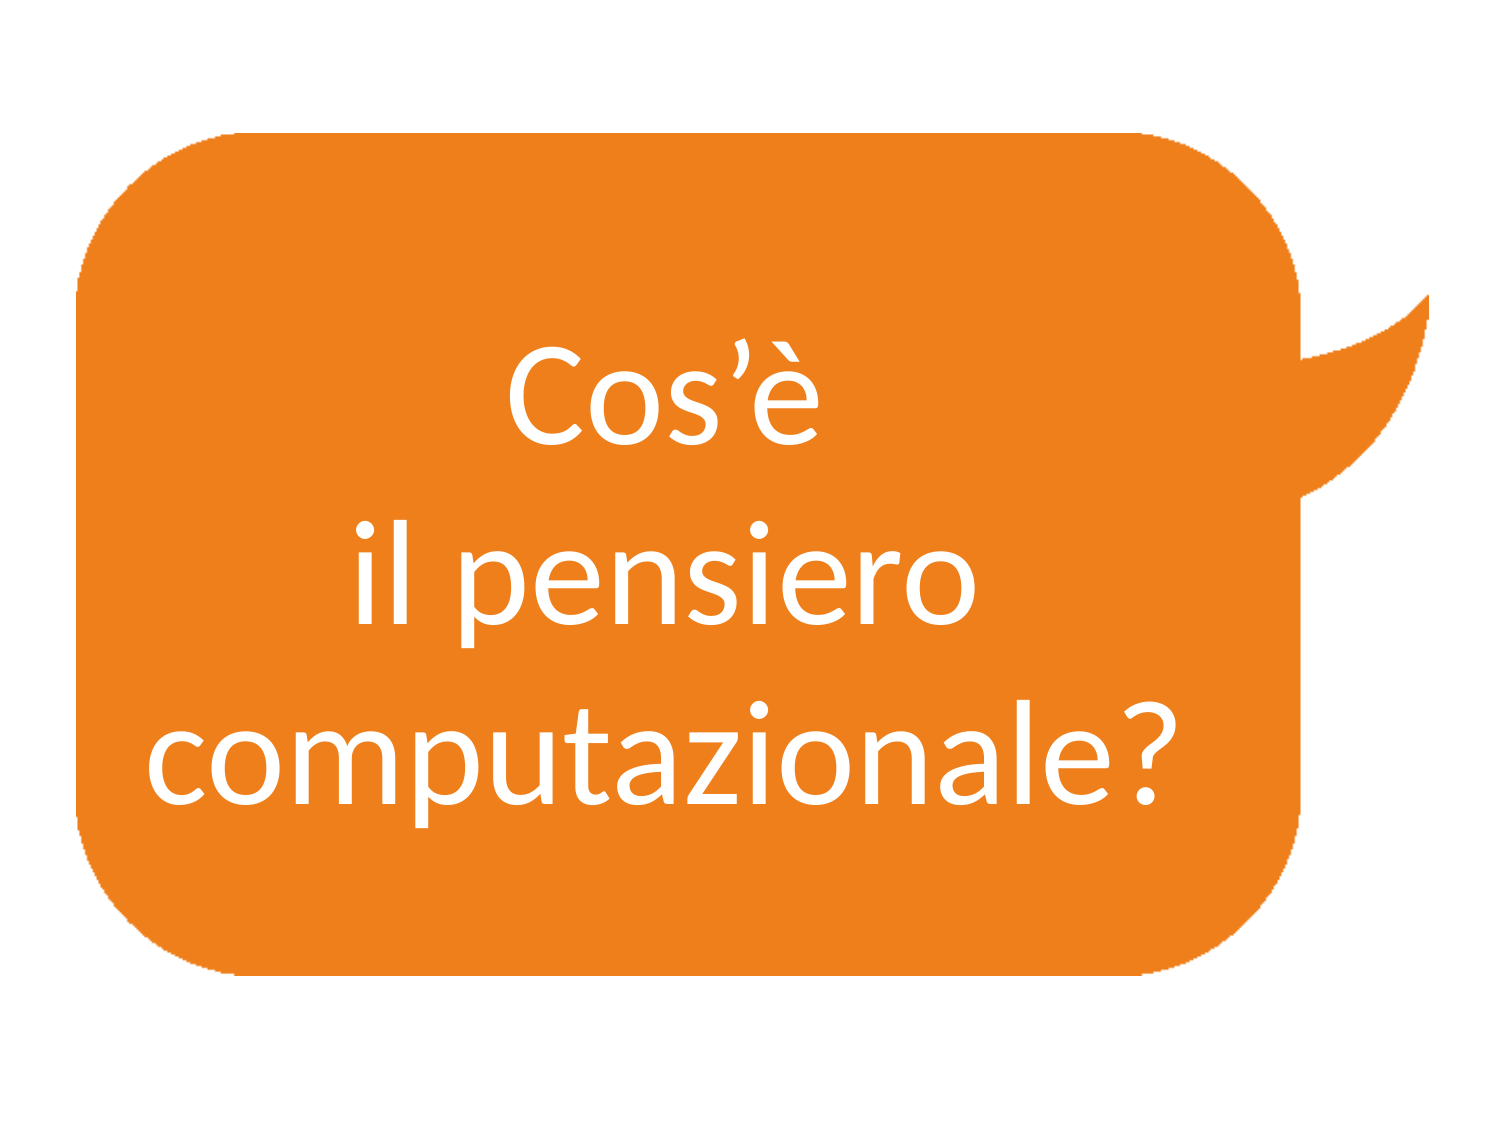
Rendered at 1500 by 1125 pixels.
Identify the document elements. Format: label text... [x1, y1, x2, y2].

text_box Cos’è il pensiero computazionale? [129, 287, 1201, 843]
picture [76, 133, 1429, 976]
